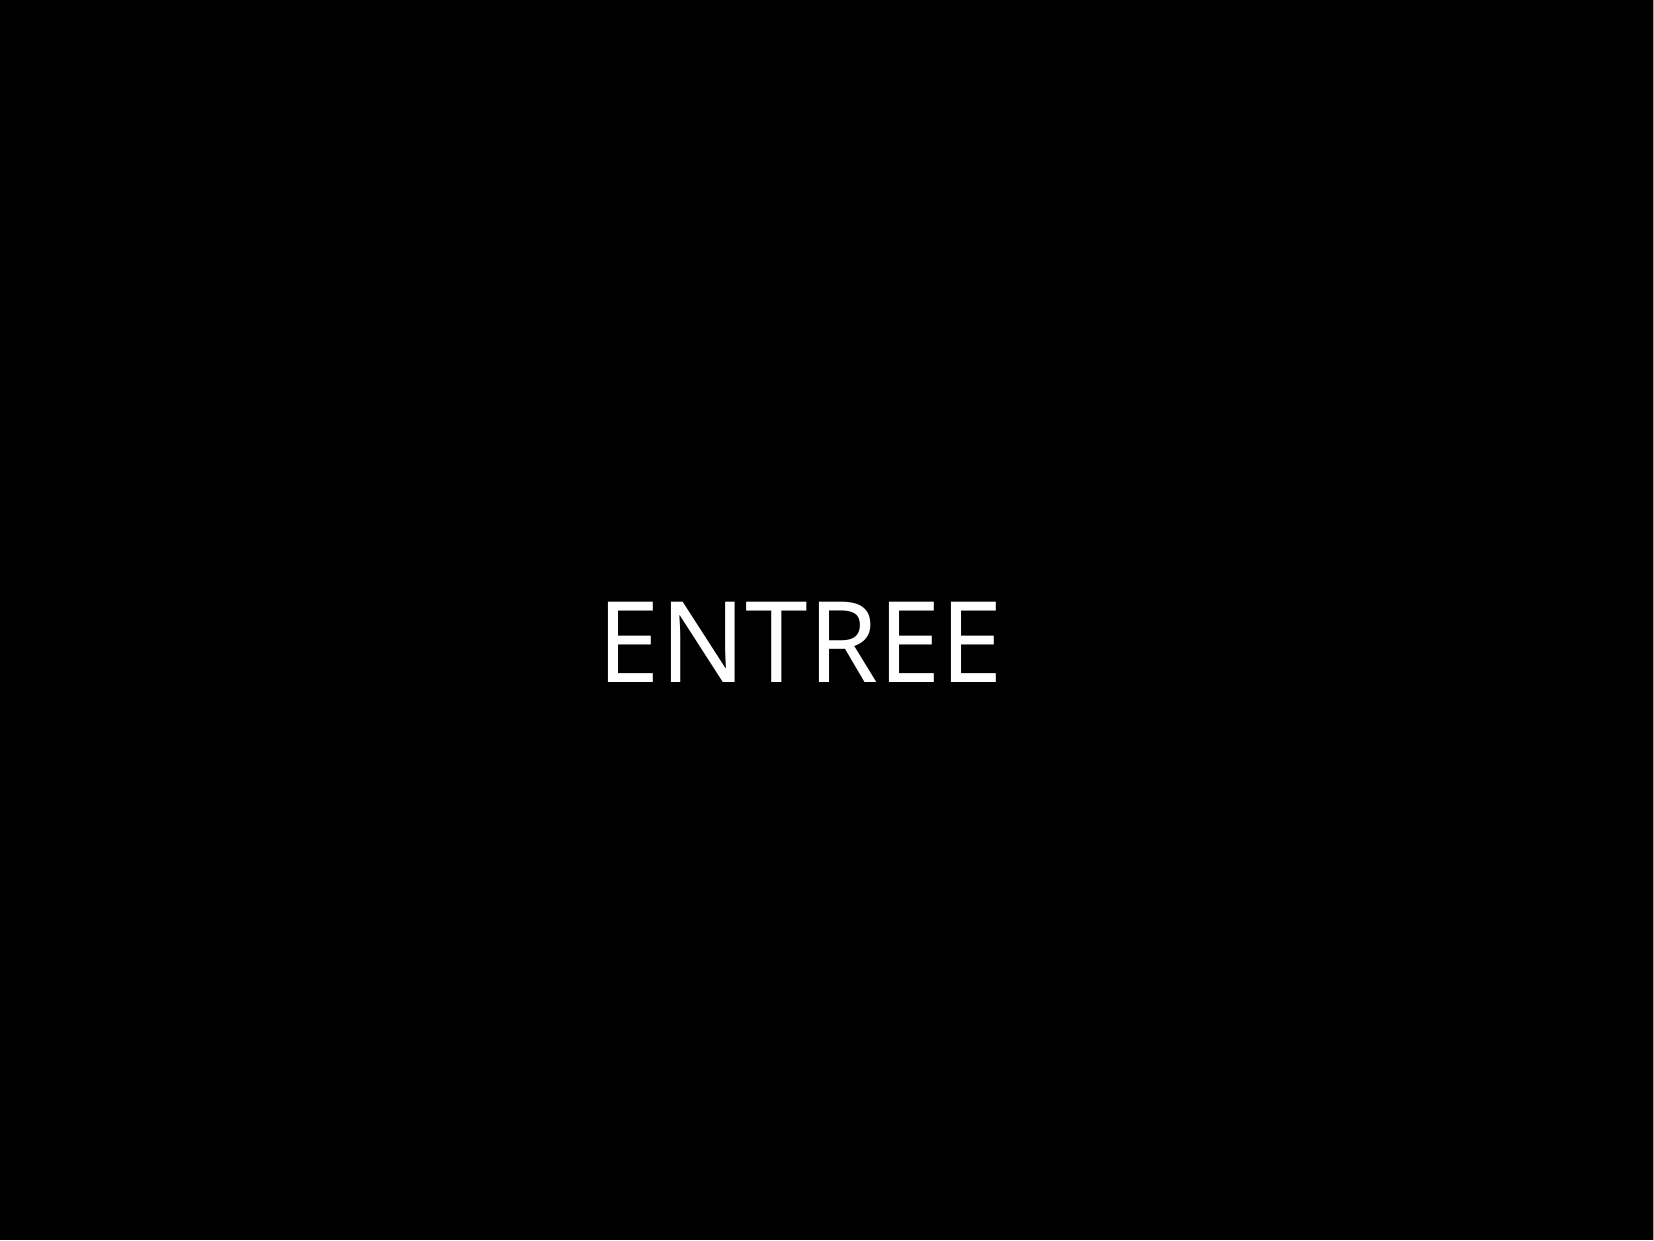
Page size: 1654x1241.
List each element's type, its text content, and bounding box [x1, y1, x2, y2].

subtitle ENTREE [70, 95, 1560, 1182]
